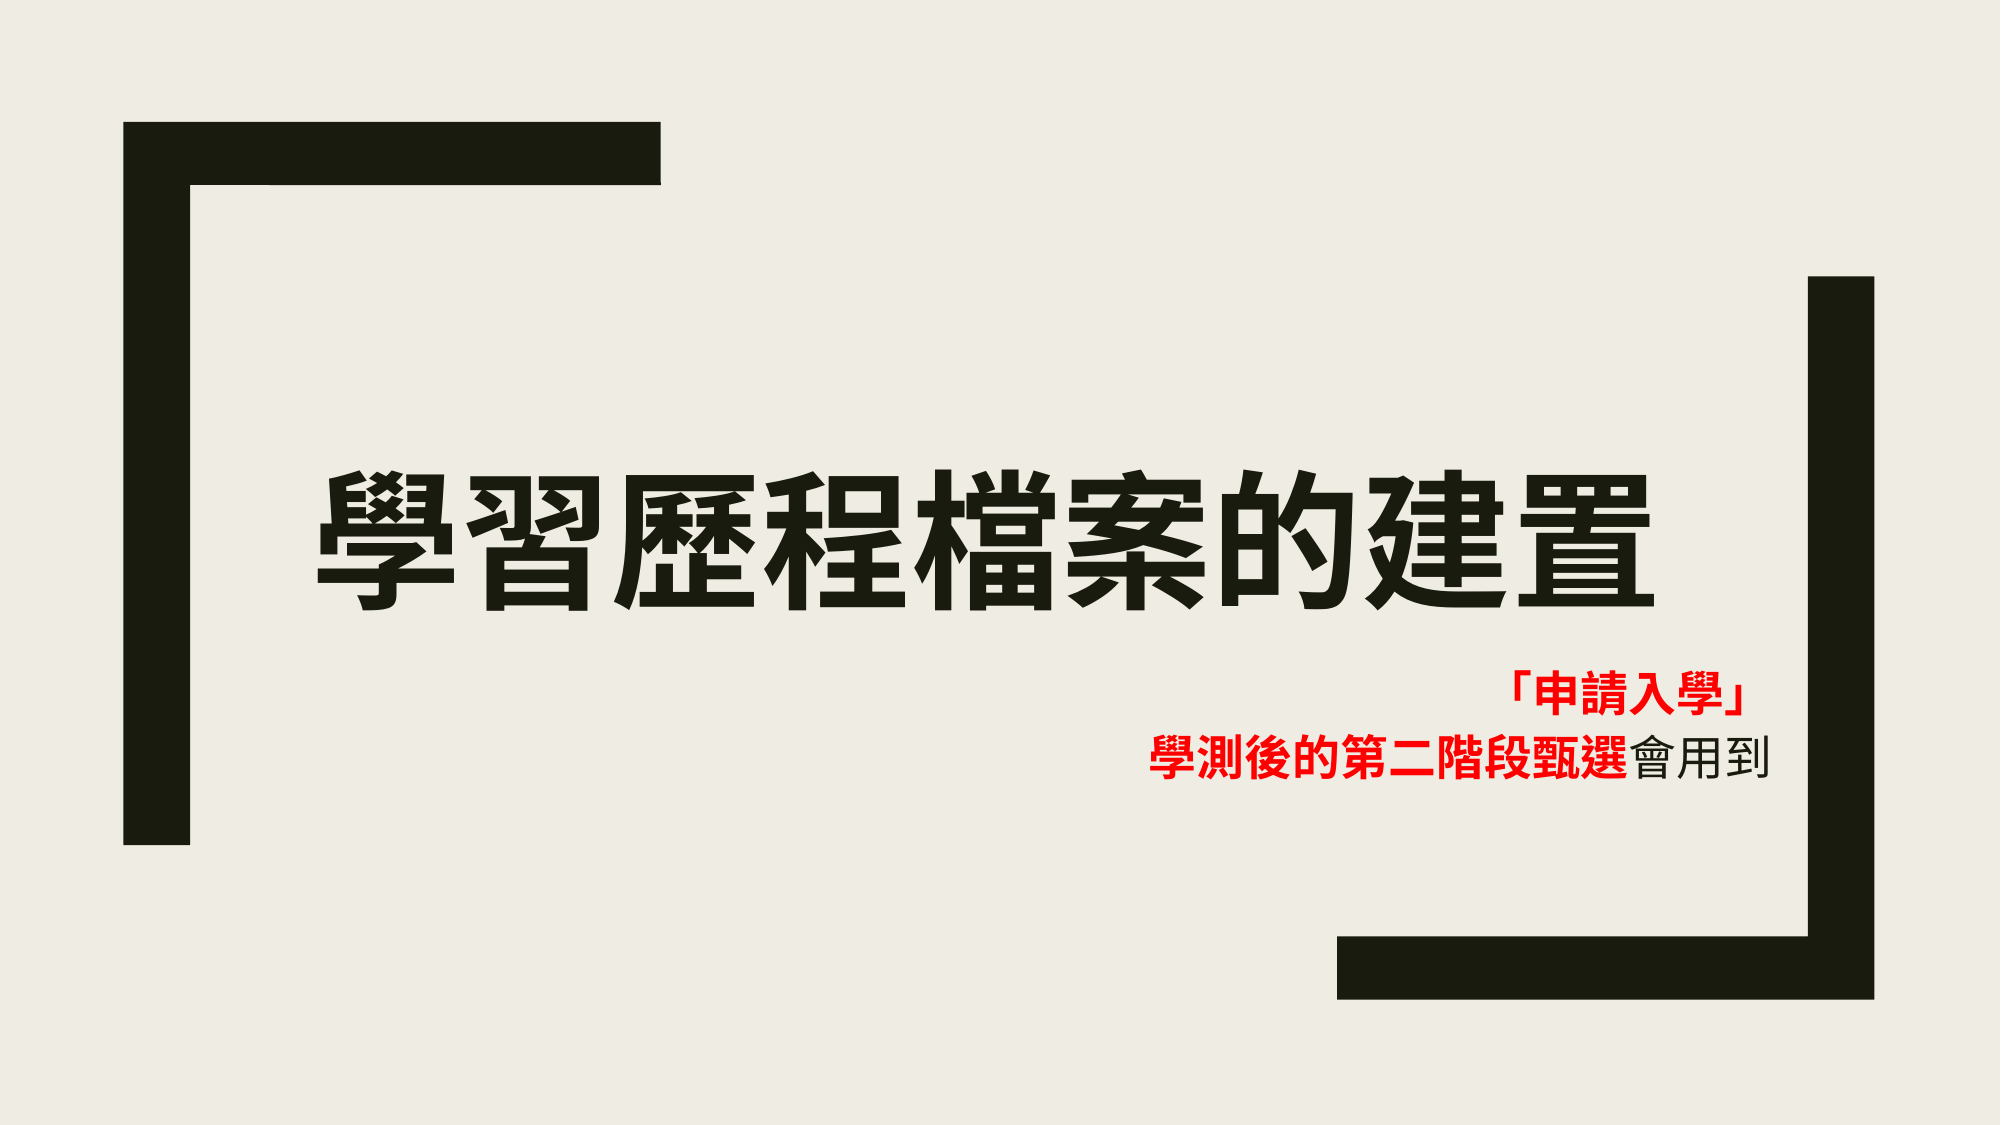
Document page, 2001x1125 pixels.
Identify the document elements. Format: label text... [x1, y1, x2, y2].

subtitle 「申請入學」 學測後的第二階段甄選會用到 [439, 649, 1788, 828]
title 學習歷程檔案的建置 [287, 293, 1686, 638]
